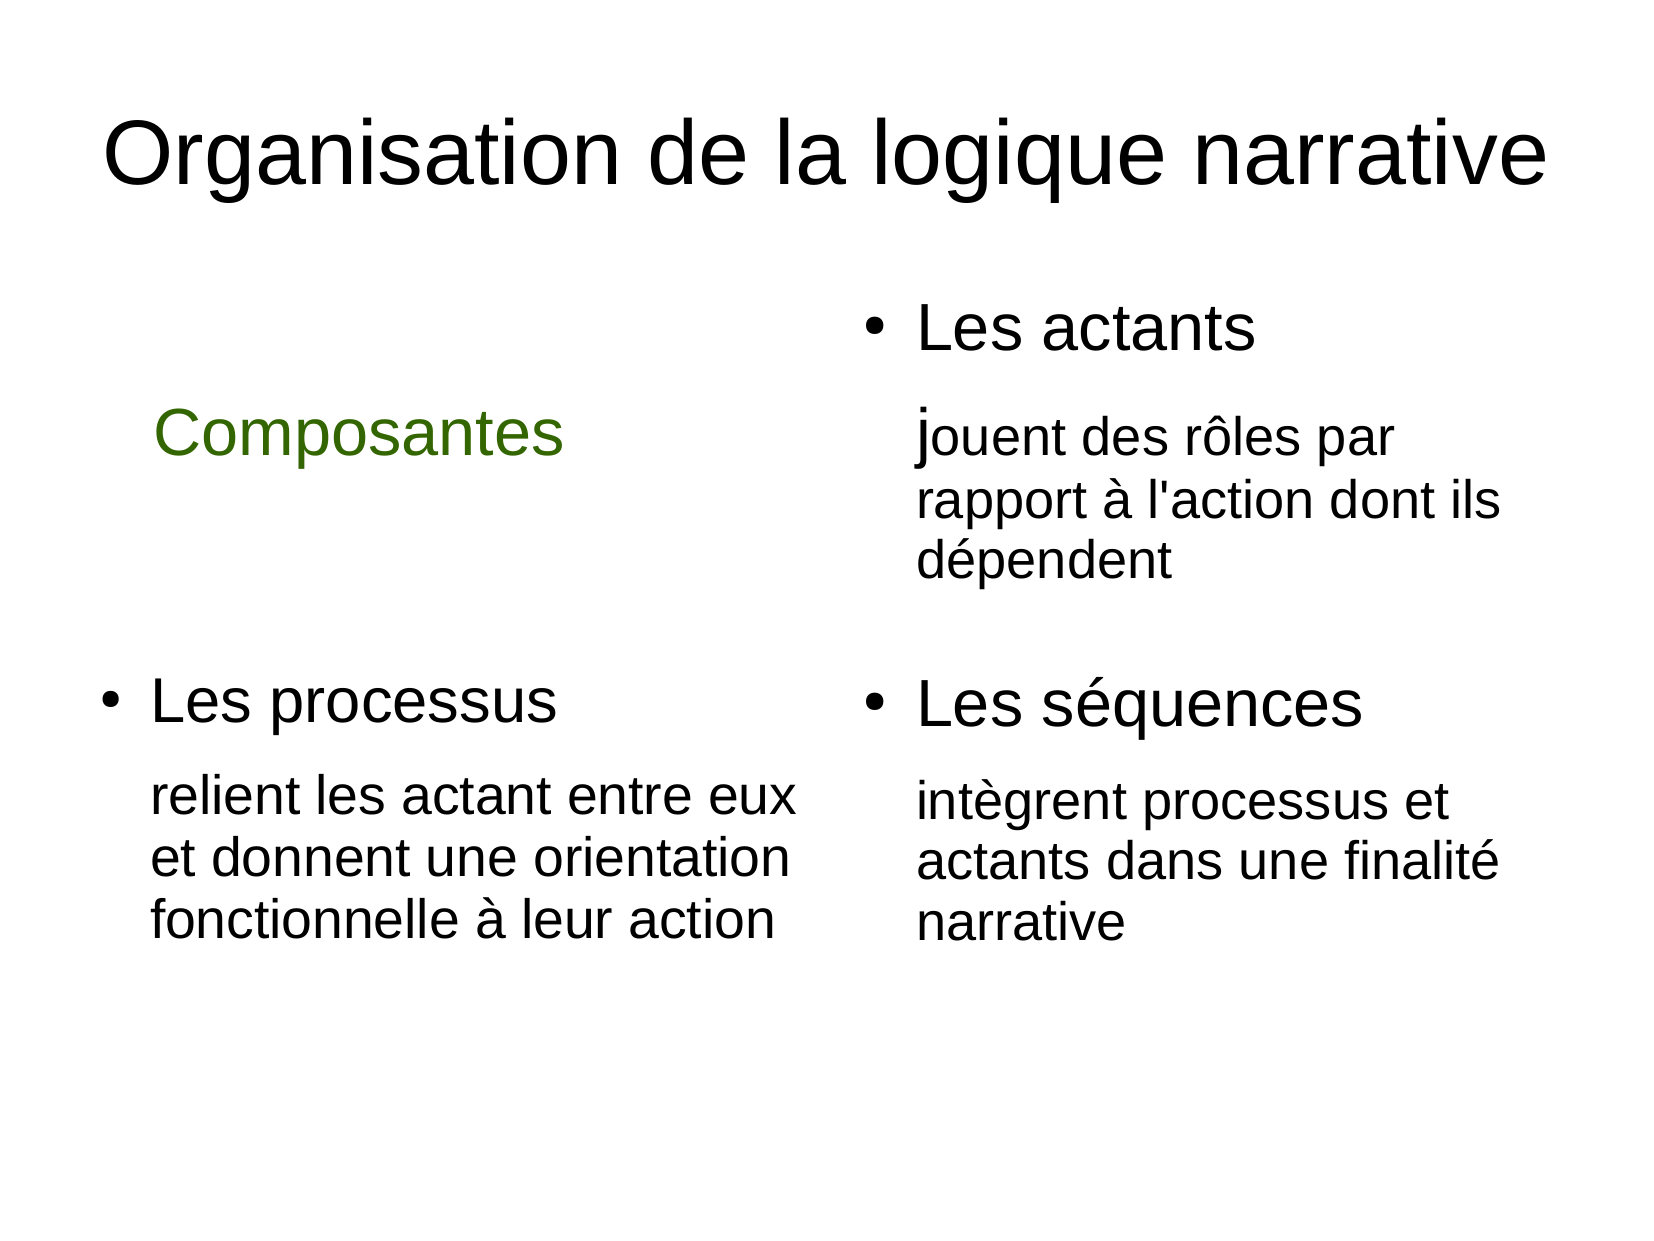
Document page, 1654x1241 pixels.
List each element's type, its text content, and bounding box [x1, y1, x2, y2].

list Les actants jouent des rôles par rapport à l'action dont ils dépendent [845, 290, 1572, 634]
list Les séquences intègrent processus et actants dans une finalité narrative [845, 665, 1572, 1009]
title Organisation de la logique narrative [82, 49, 1571, 257]
list Les processus relient les actant entre eux et donnent une orientation fonctionnelle à leur action [82, 665, 809, 1009]
list Composantes [82, 290, 809, 634]
